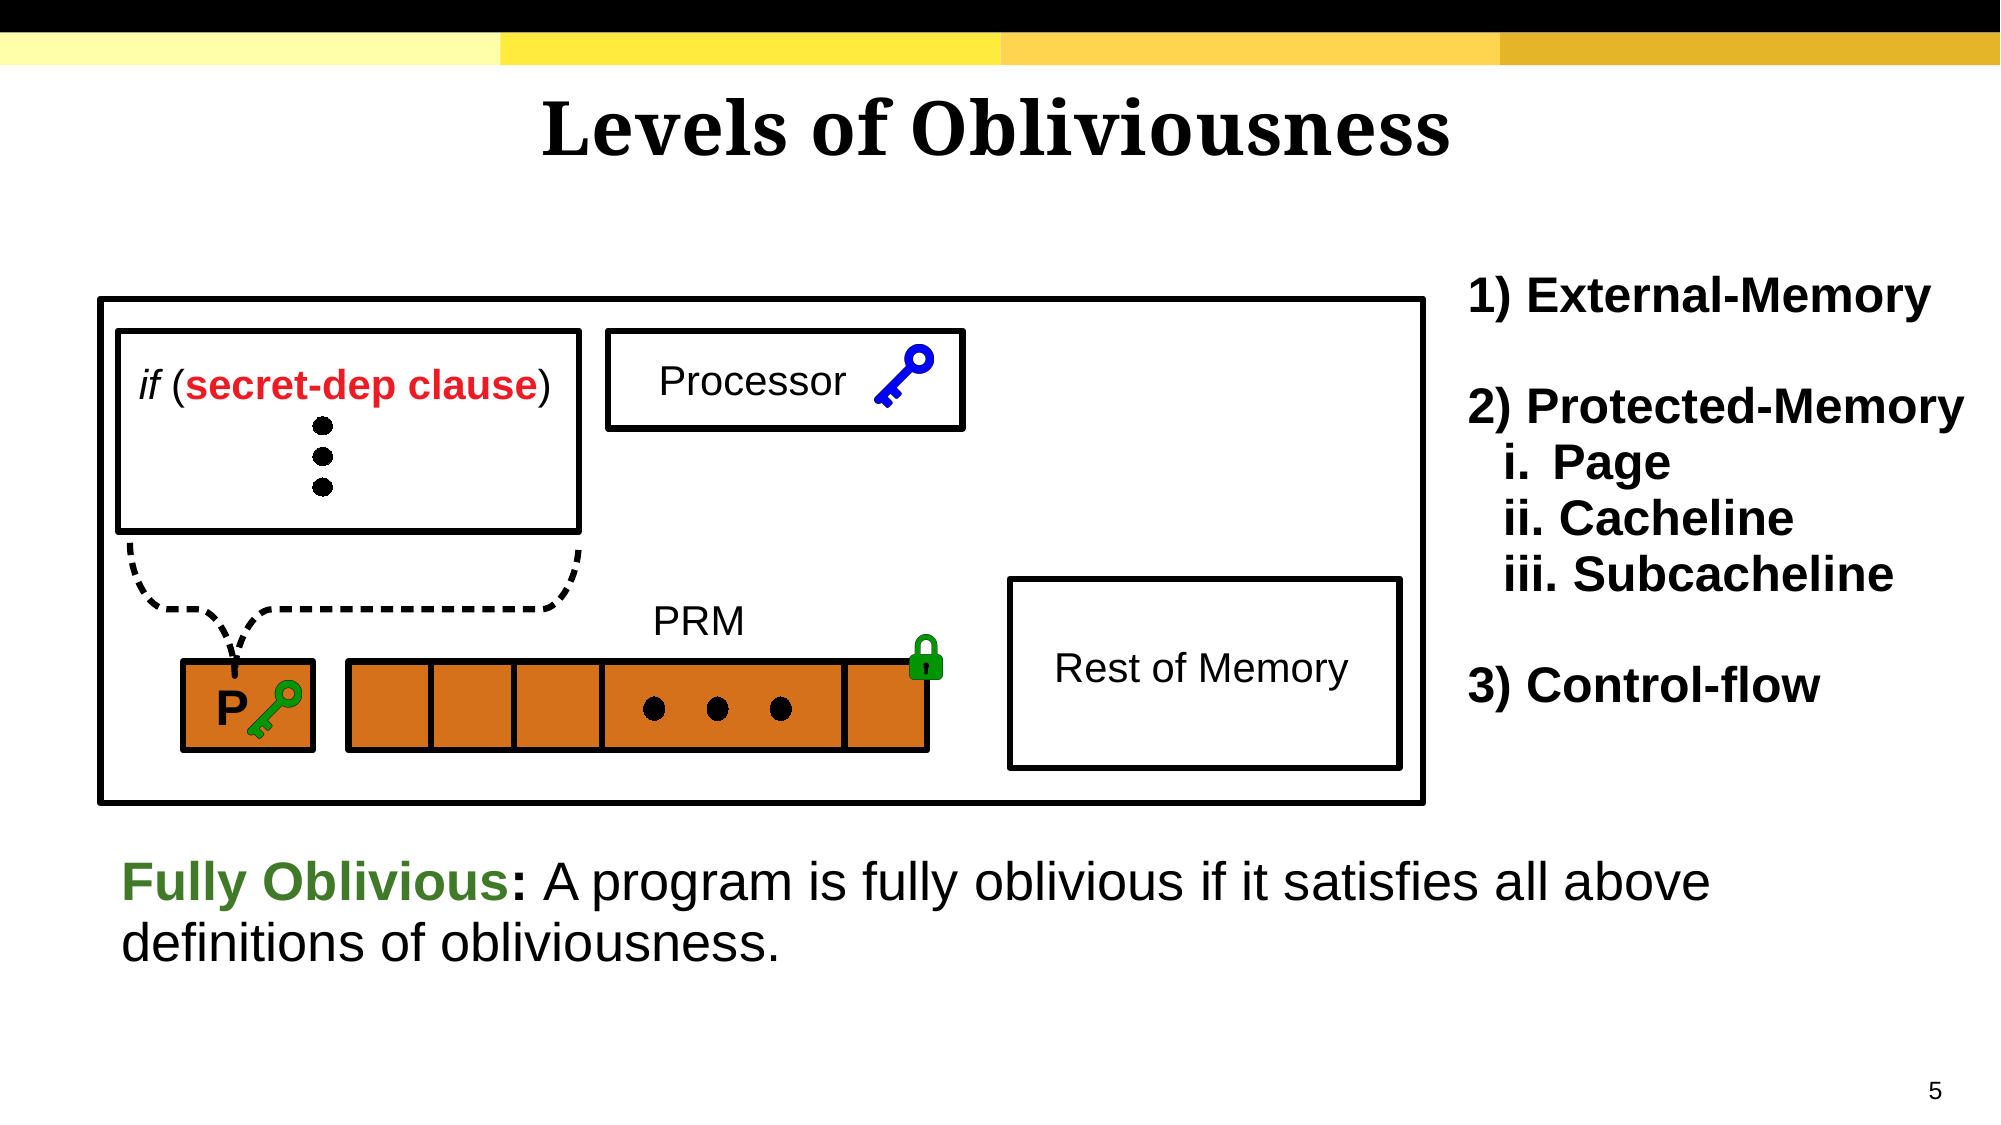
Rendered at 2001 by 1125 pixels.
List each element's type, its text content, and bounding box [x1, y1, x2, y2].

picture [909, 634, 943, 680]
text_box Fully Oblivious: A program is fully oblivious if it satisfies all above definitions of obliviousness. [106, 844, 1855, 1034]
title Levels of Obliviousness [48, 59, 1947, 207]
text_box [100, 298, 1424, 804]
text_box if (secret-dep clause) [124, 354, 567, 416]
text_box PRM [637, 590, 761, 652]
text_box P [200, 673, 264, 744]
text_box External-Memory Protected-Memory Page Cacheline Subcacheline Control-flow [1452, 259, 1985, 721]
picture [247, 680, 302, 739]
picture [874, 344, 934, 408]
text_box 5 [1913, 1069, 1958, 1113]
text_box Processor [643, 350, 880, 417]
text_box Rest of Memory [1039, 637, 1364, 700]
